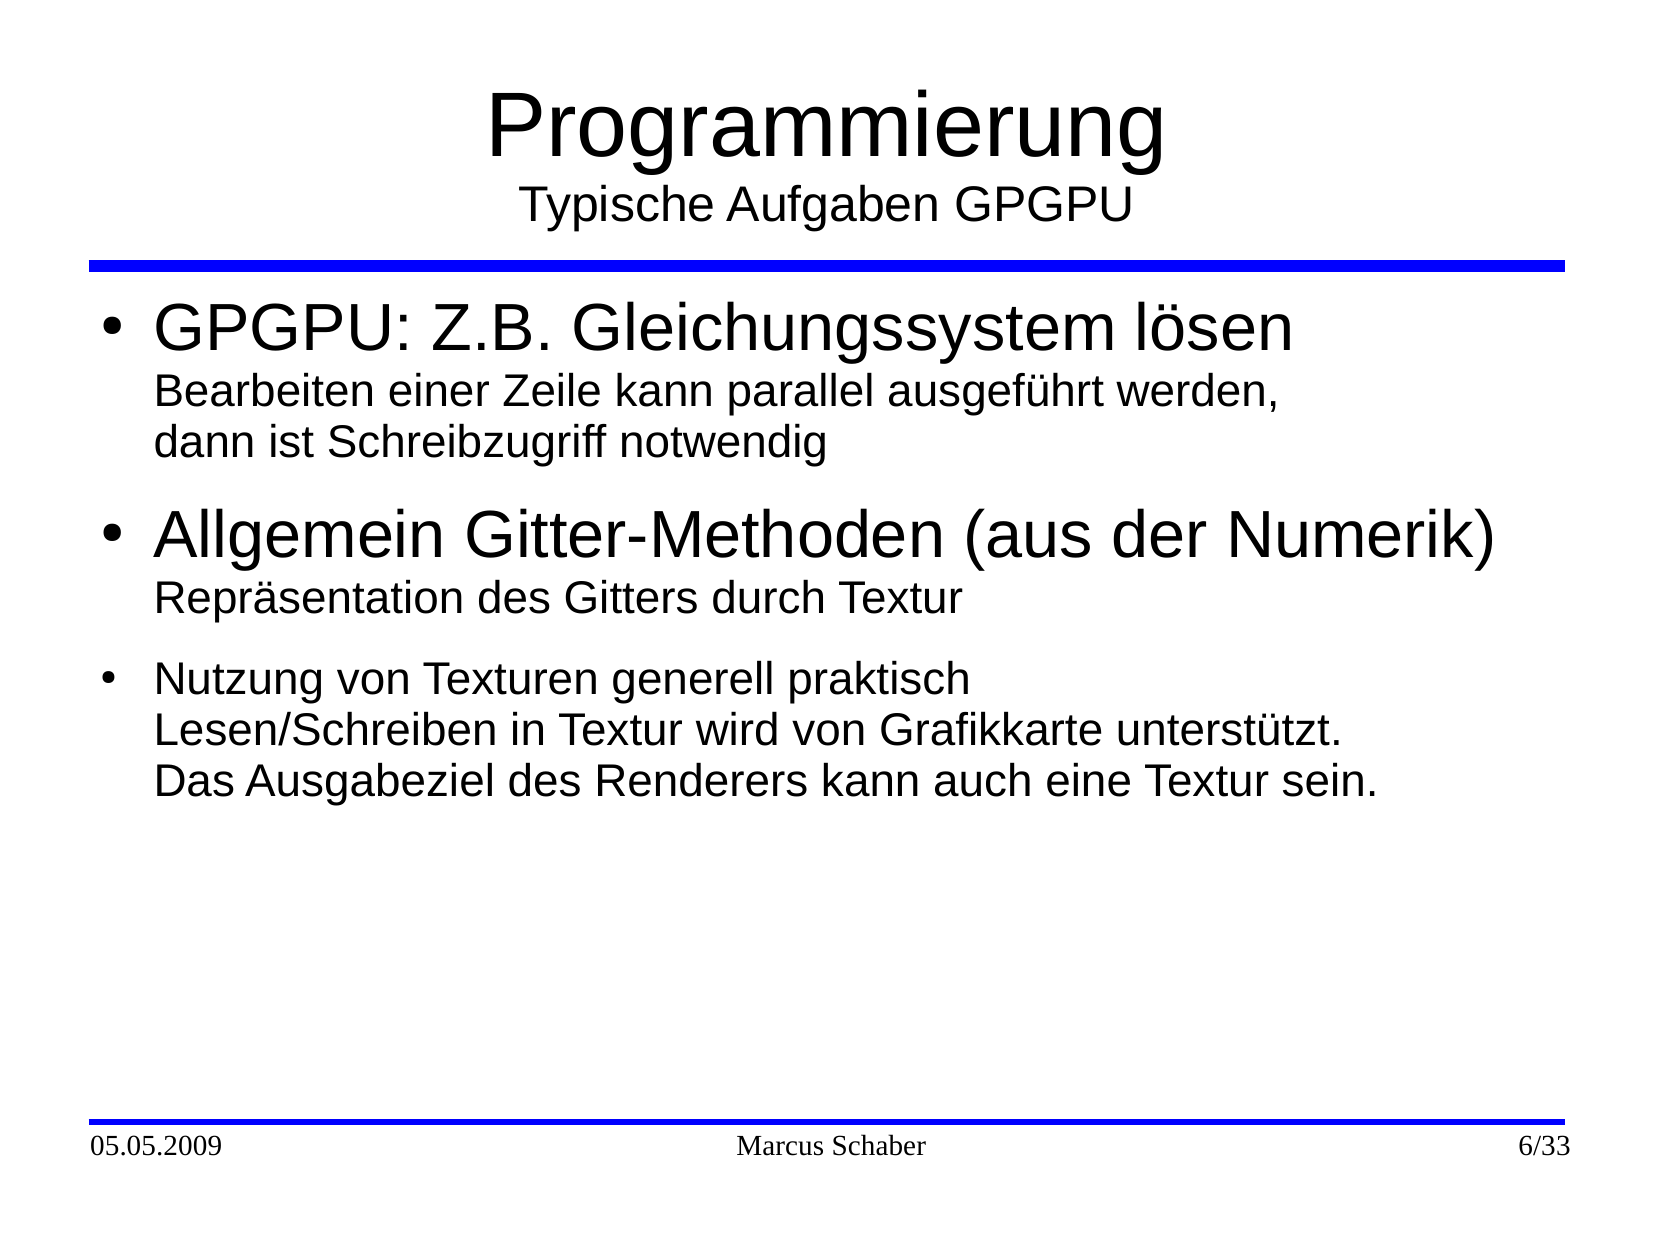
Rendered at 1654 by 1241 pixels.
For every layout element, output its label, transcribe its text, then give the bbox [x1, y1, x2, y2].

title Programmierung Typische Aufgaben GPGPU [82, 49, 1571, 257]
list GPGPU: Z.B. Gleichungssystem lösen Bearbeiten einer Zeile kann parallel ausgeführt werden, dann ist Schreibzugriff notwendig Allgemein Gitter-Methoden (aus der Numerik) Repräsentation des Gitters durch Textur Nutzung von Texturen generell praktisch Lesen/Schreiben in Textur wird von Grafikkarte unterstützt. Das Ausgabeziel des Renderers kann auch eine Textur sein. [82, 290, 1571, 1109]
